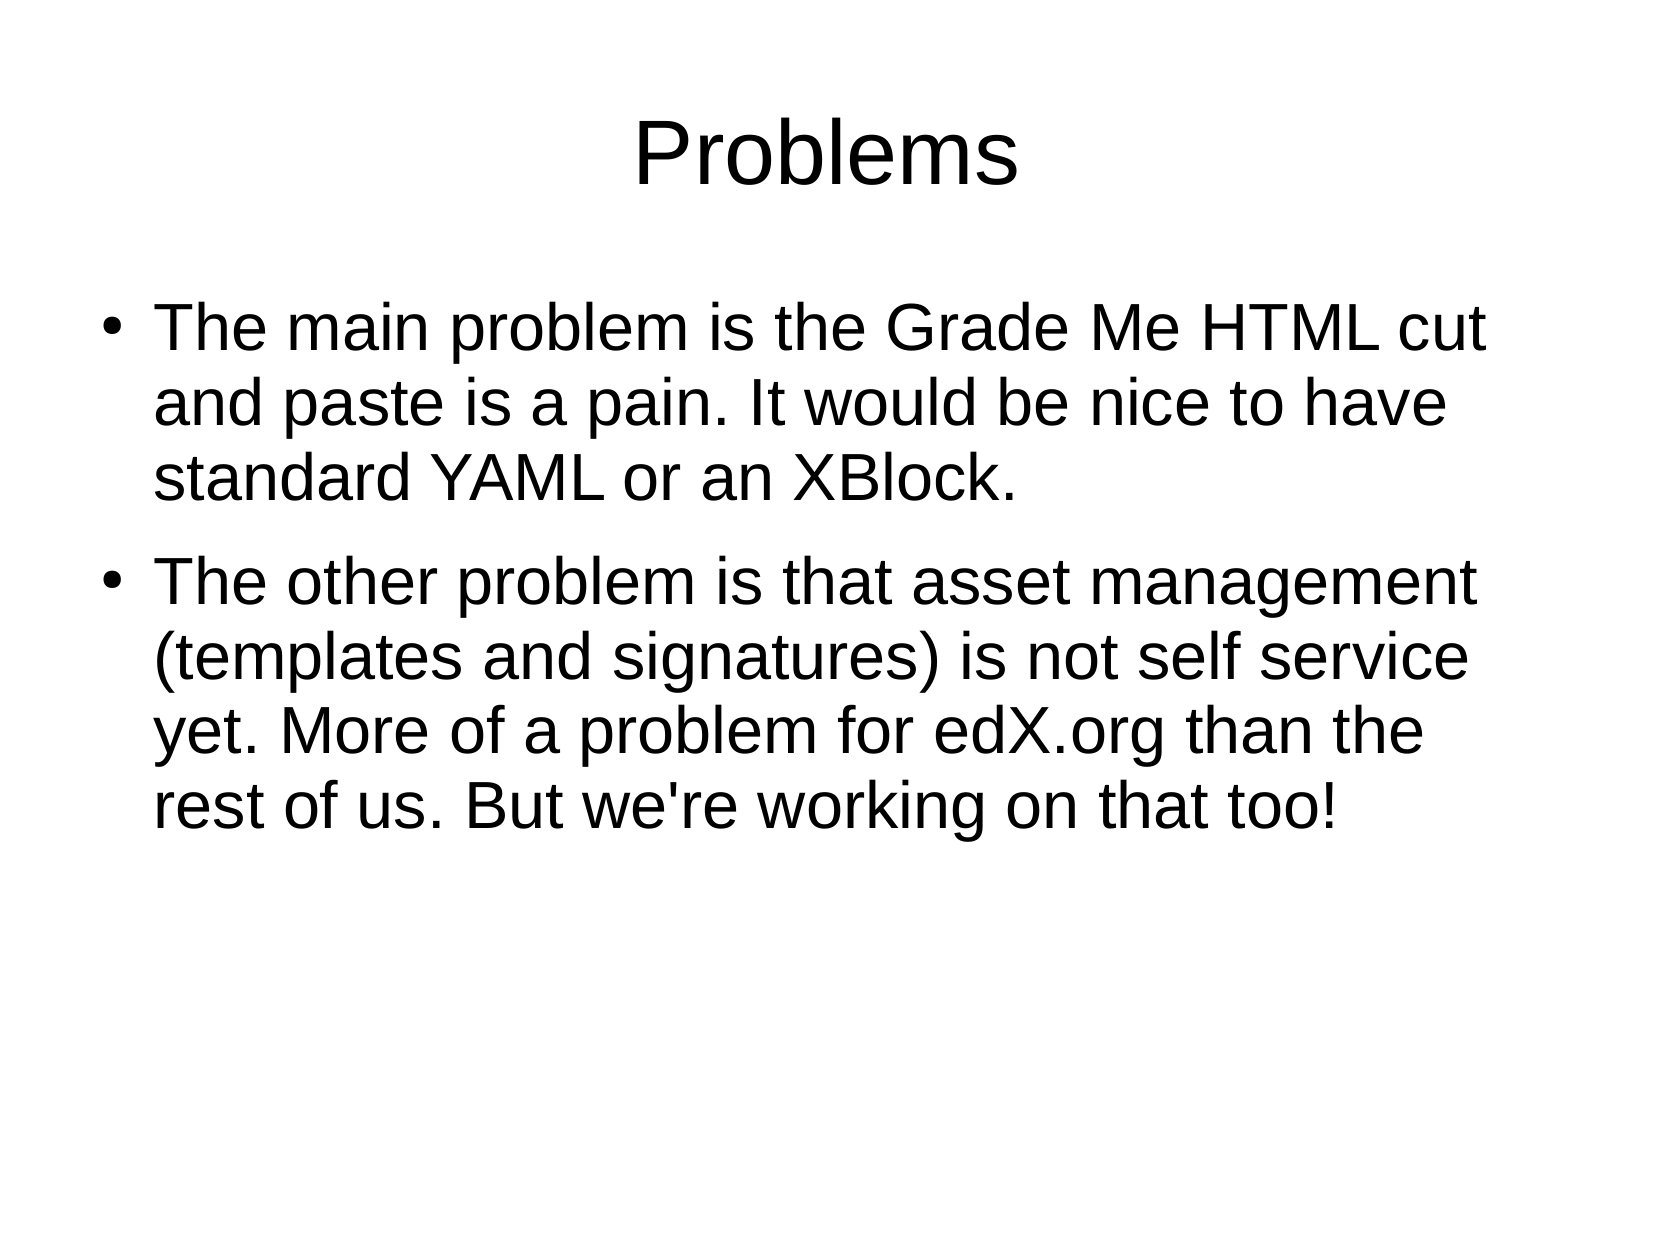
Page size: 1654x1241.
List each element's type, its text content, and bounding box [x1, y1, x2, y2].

list The main problem is the Grade Me HTML cut and paste is a pain. It would be nice to have standard YAML or an XBlock. The other problem is that asset management (templates and signatures) is not self service yet. More of a problem for edX.org than the rest of us. But we're working on that too! [82, 290, 1538, 1010]
title Problems [82, 49, 1571, 257]
